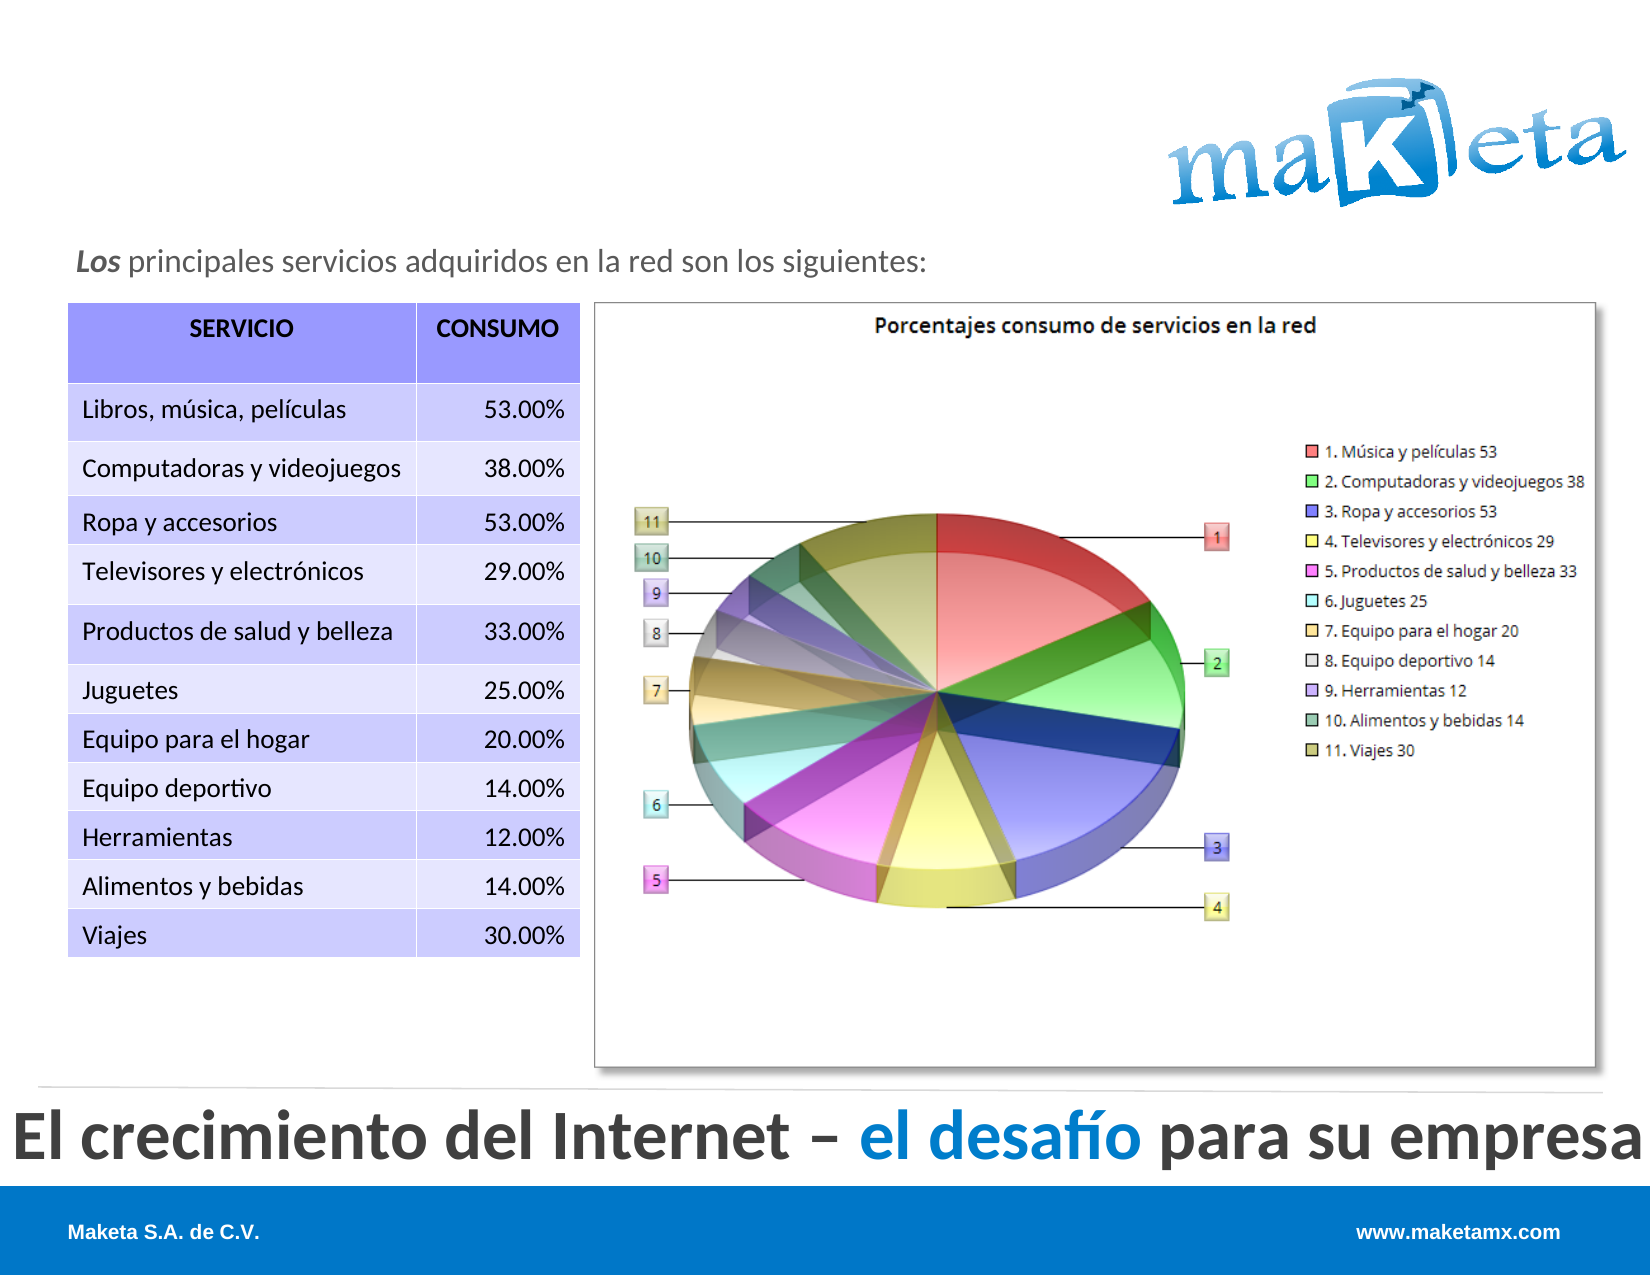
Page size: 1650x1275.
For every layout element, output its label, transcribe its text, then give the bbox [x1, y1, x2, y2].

table_cell 53.00% [417, 384, 580, 441]
table_cell Productos de salud y belleza [68, 605, 416, 664]
table_cell 20.00% [417, 714, 580, 762]
table_cell 30.00% [417, 909, 580, 957]
picture [594, 302, 1609, 1081]
table_cell 14.00% [417, 860, 580, 908]
picture [1166, 65, 1627, 224]
table_cell Ropa y accesorios [68, 496, 416, 544]
table_cell Herramientas [68, 811, 416, 859]
table_cell Computadoras y videojuegos [68, 442, 416, 495]
table_cell Televisores y electrónicos [68, 545, 416, 604]
table_cell 25.00% [417, 665, 580, 713]
table_cell Alimentos y bebidas [68, 860, 416, 908]
table_cell 38.00% [417, 442, 580, 495]
table_cell Equipo deportivo [68, 763, 416, 810]
table_cell 33.00% [417, 605, 580, 664]
table_cell Viajes [68, 909, 416, 957]
table_header CONSUMO [417, 303, 580, 383]
table_cell Libros, música, películas [68, 384, 416, 441]
table_cell 12.00% [417, 811, 580, 859]
table_cell 14.00% [417, 763, 580, 810]
table_cell Juguetes [68, 665, 416, 713]
table_cell Equipo para el hogar [68, 714, 416, 762]
picture [0, 1186, 1650, 1275]
text_box El crecimiento del Internet – el desafío para su empresa [0, 1080, 1650, 1181]
table_cell 29.00% [417, 545, 580, 604]
table_cell 53.00% [417, 496, 580, 544]
table_header SERVICIO [68, 303, 416, 383]
